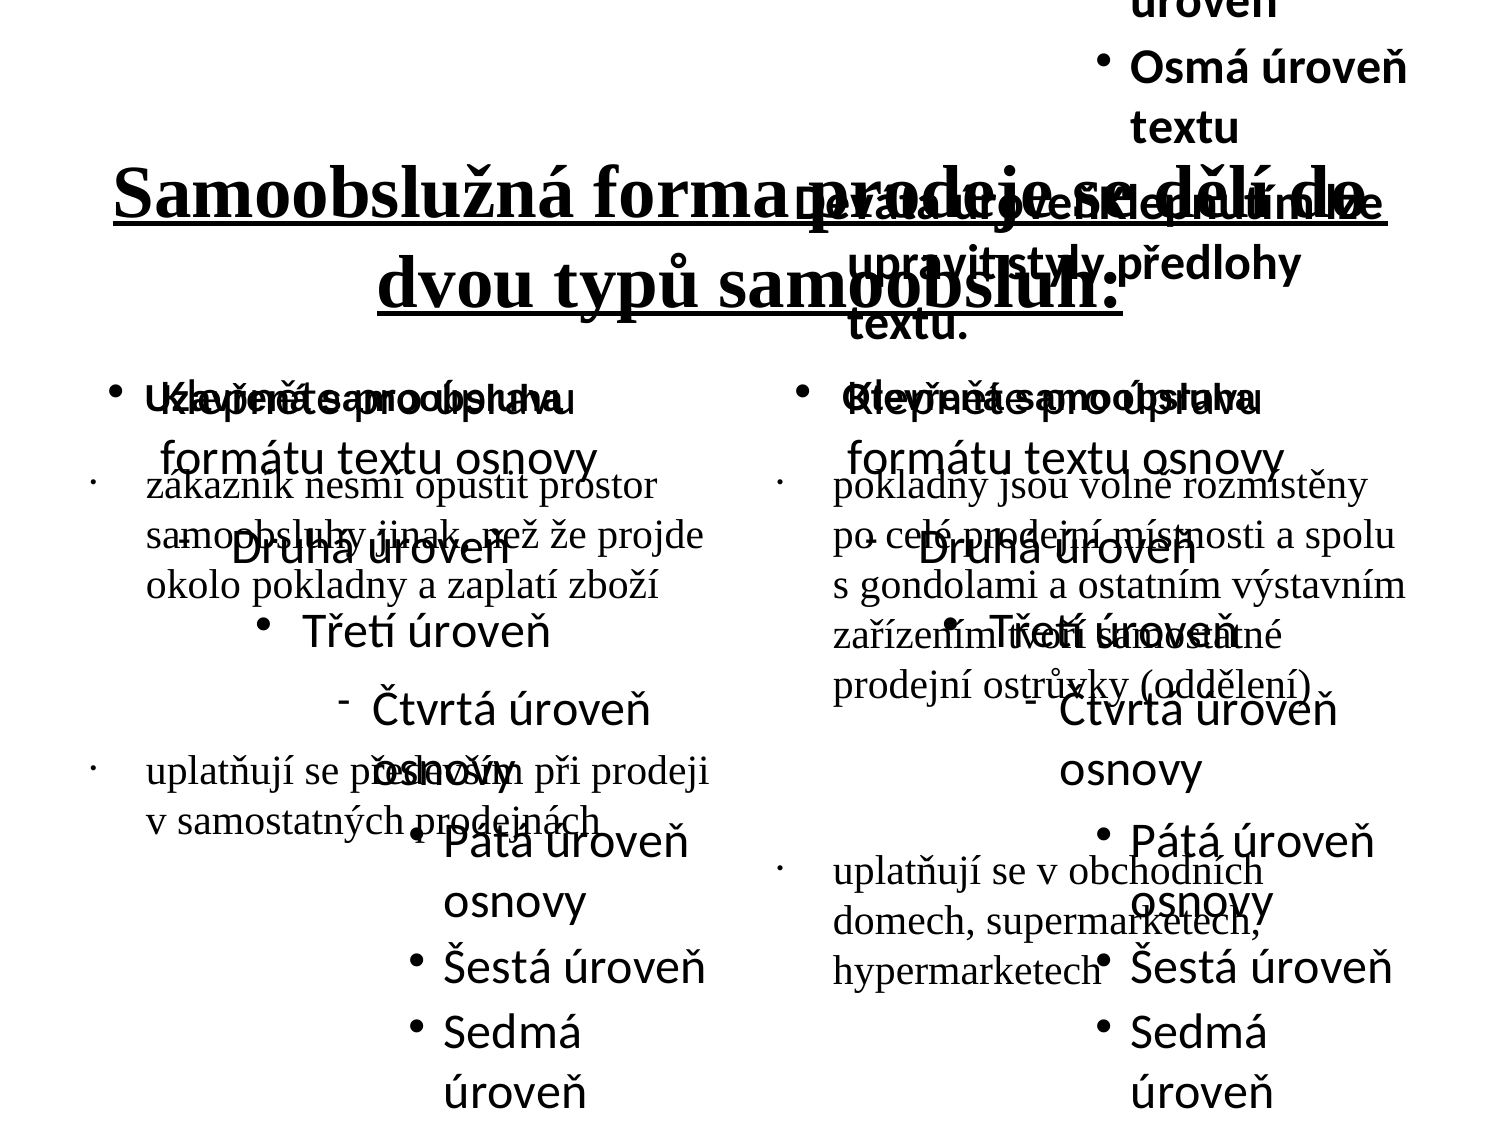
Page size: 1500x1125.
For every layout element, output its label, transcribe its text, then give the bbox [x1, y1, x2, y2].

text_box pokladny jsou volně rozmístěny po celé prodejní místnosti a spolu s gondolami a ostatním výstavním zařízením tvoří samostatné prodejní ostrůvky (oddělení) uplatňují se v obchodních domech, supermarketech, hypermarketech [761, 356, 1426, 1005]
text_box Otevřená samoobsluha [826, 367, 1323, 426]
text_box Samoobslužná forma prodeje se dělí do dvou typů samoobsluh: [75, 45, 1426, 233]
text_box zákazník nesmí opustit prostor samoobsluhy jinak, než že projde okolo pokladny a zaplatí zboží uplatňují se především při prodeji v samostatných prodejnách [74, 356, 738, 1005]
text_box Samoobslužná forma prodeje se dělí do dvou typů samoobsluh: [823, 226, 995, 233]
text_box Uzavřená samoobsluha [129, 368, 627, 427]
